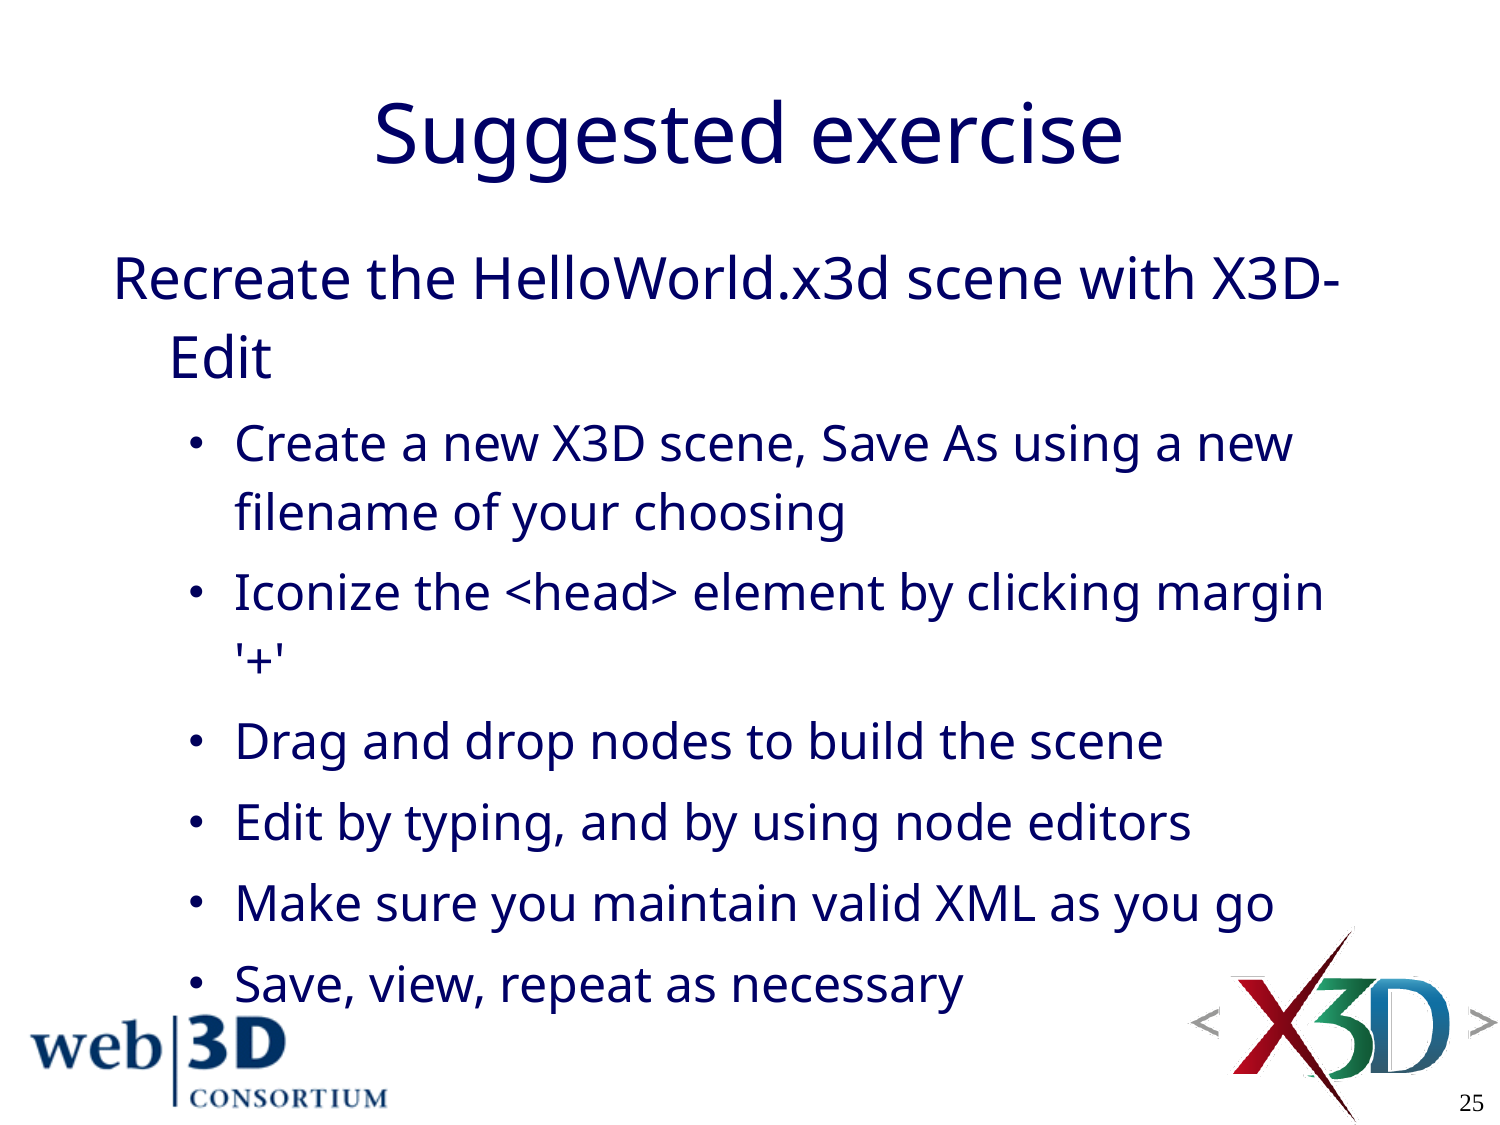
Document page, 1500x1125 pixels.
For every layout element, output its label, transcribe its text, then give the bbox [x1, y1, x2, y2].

picture [12, 998, 413, 1118]
title Suggested exercise [112, 37, 1388, 226]
picture [1187, 926, 1500, 1125]
list Recreate the HelloWorld.x3d scene with X3D-Edit Create a new X3D scene, Save As using a new filename of your choosing Iconize the <head> element by clicking margin '+' Drag and drop nodes to build the scene Edit by typing, and by using node editors Make sure you maintain valid XML as you go Save, view, repeat as necessary This matches how we build many X3D scenes [112, 237, 1388, 986]
